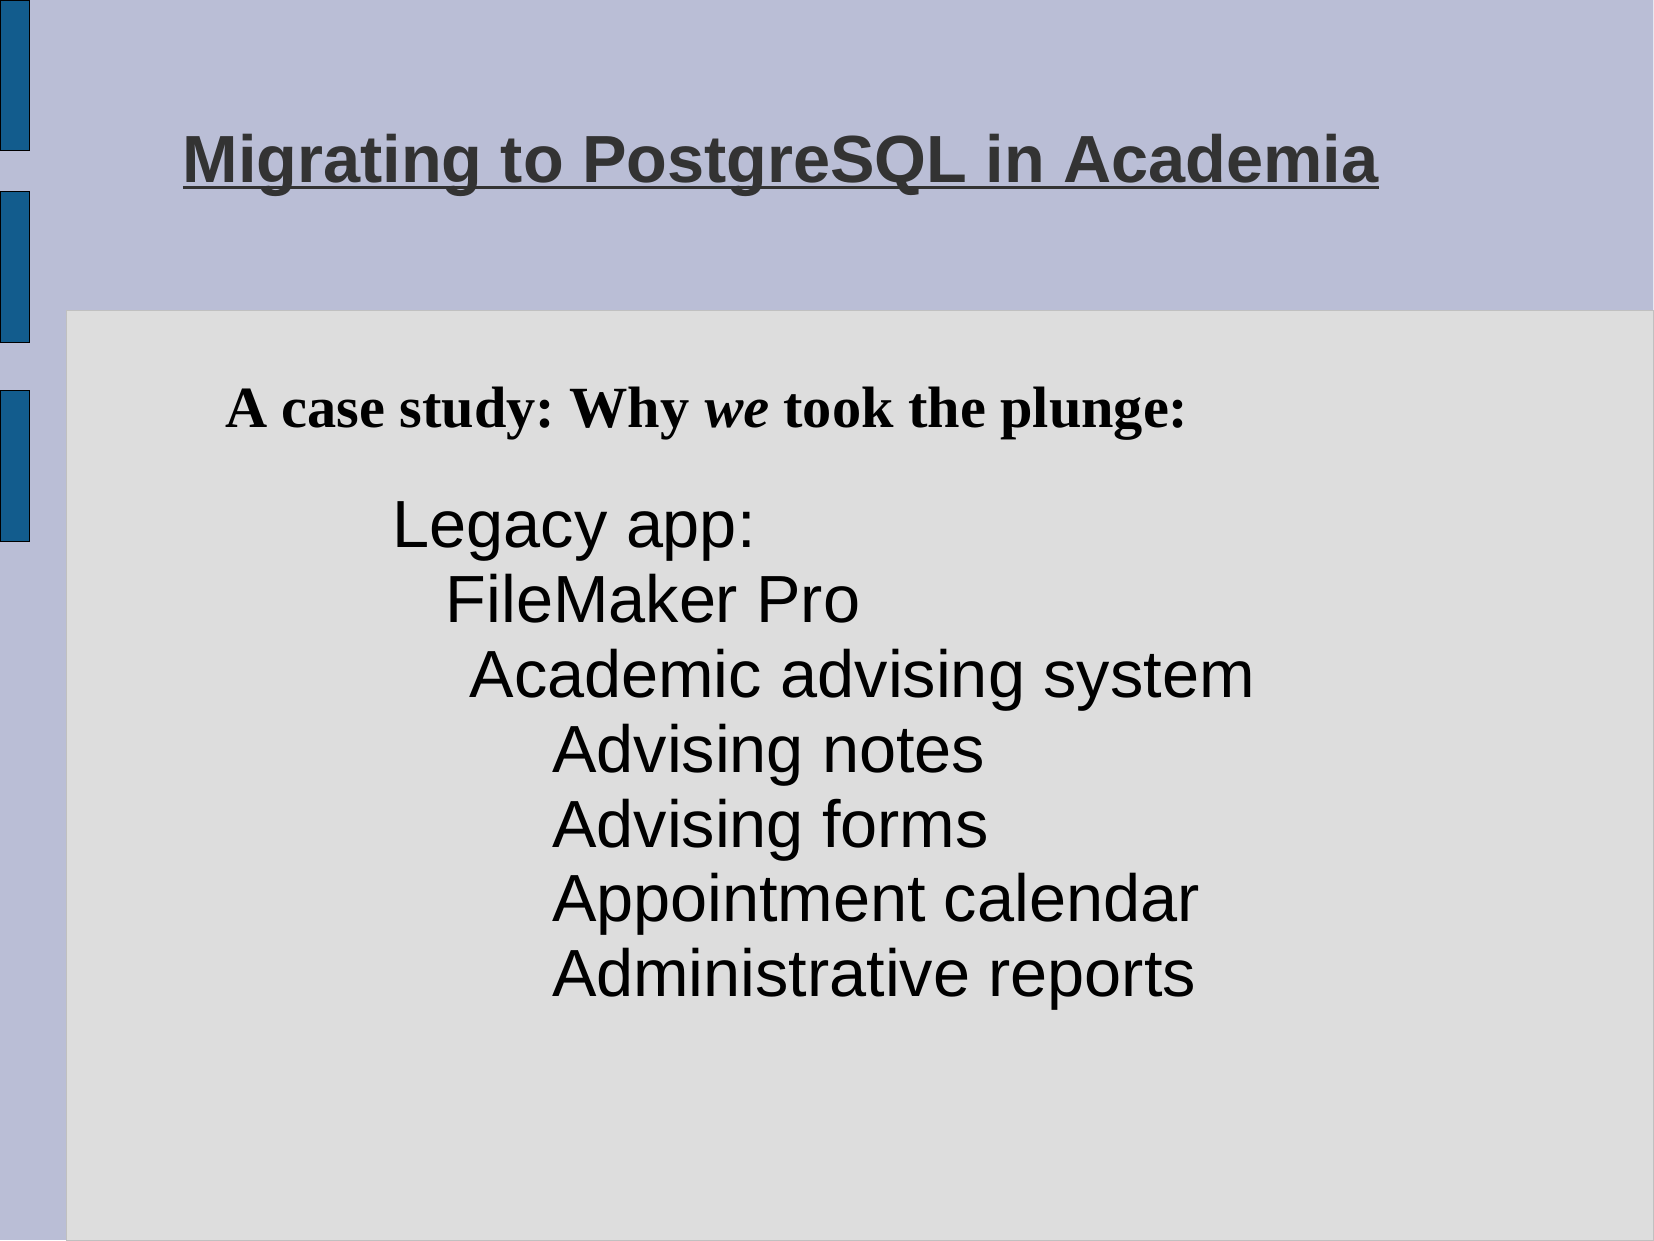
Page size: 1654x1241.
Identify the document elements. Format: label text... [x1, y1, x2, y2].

title Migrating to PostgreSQL in Academia [75, 55, 1488, 263]
text_box Legacy app: FileMaker Pro Academic advising system Advising notes Advising forms Appointment calendar Administrative reports [375, 487, 1388, 1011]
text_box A case study: Why we took the plunge: [225, 375, 1388, 441]
